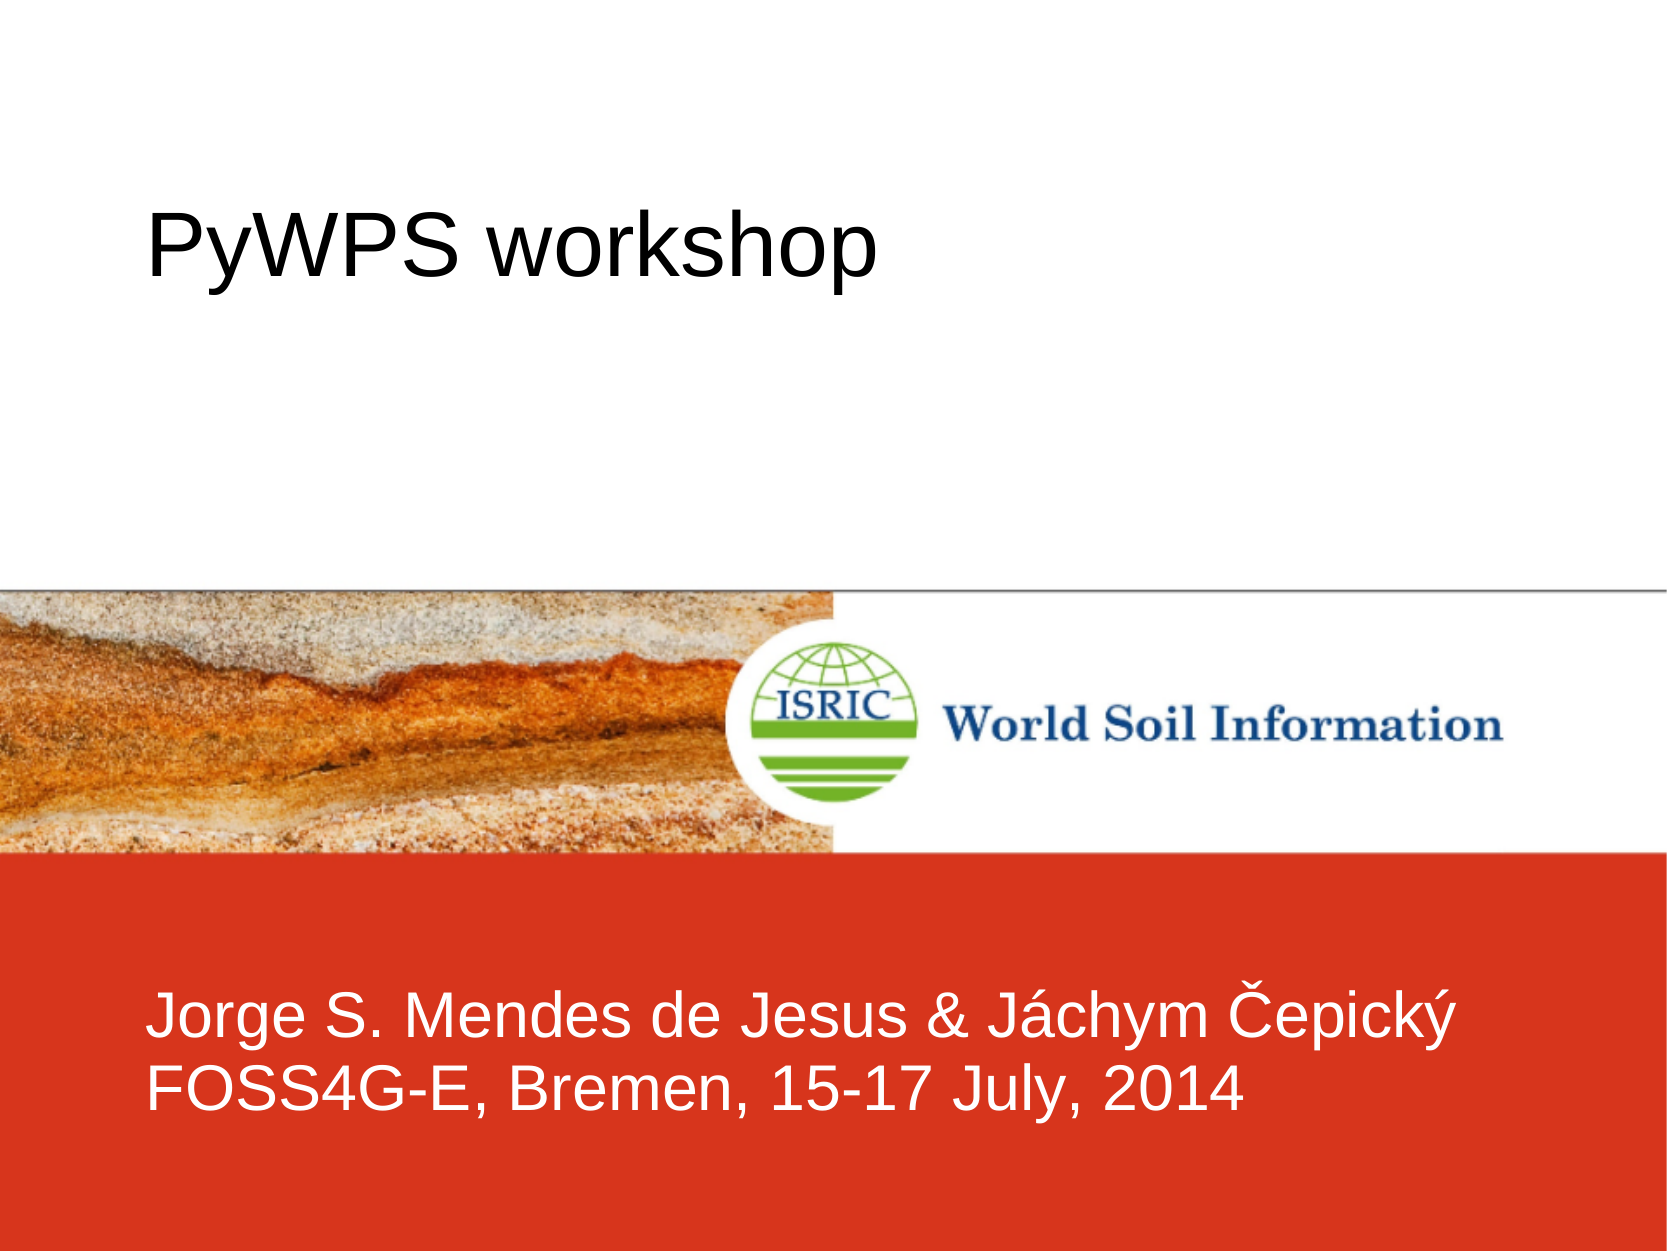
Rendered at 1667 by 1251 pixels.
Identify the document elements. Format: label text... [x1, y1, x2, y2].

subtitle Jorge S. Mendes de Jesus & Jáchym Čepický FOSS4G-E, Bremen, 15-17 July, 2014 [145, 854, 1543, 1250]
picture [0, 0, 1667, 1251]
title PyWPS workshop [145, 193, 1543, 531]
